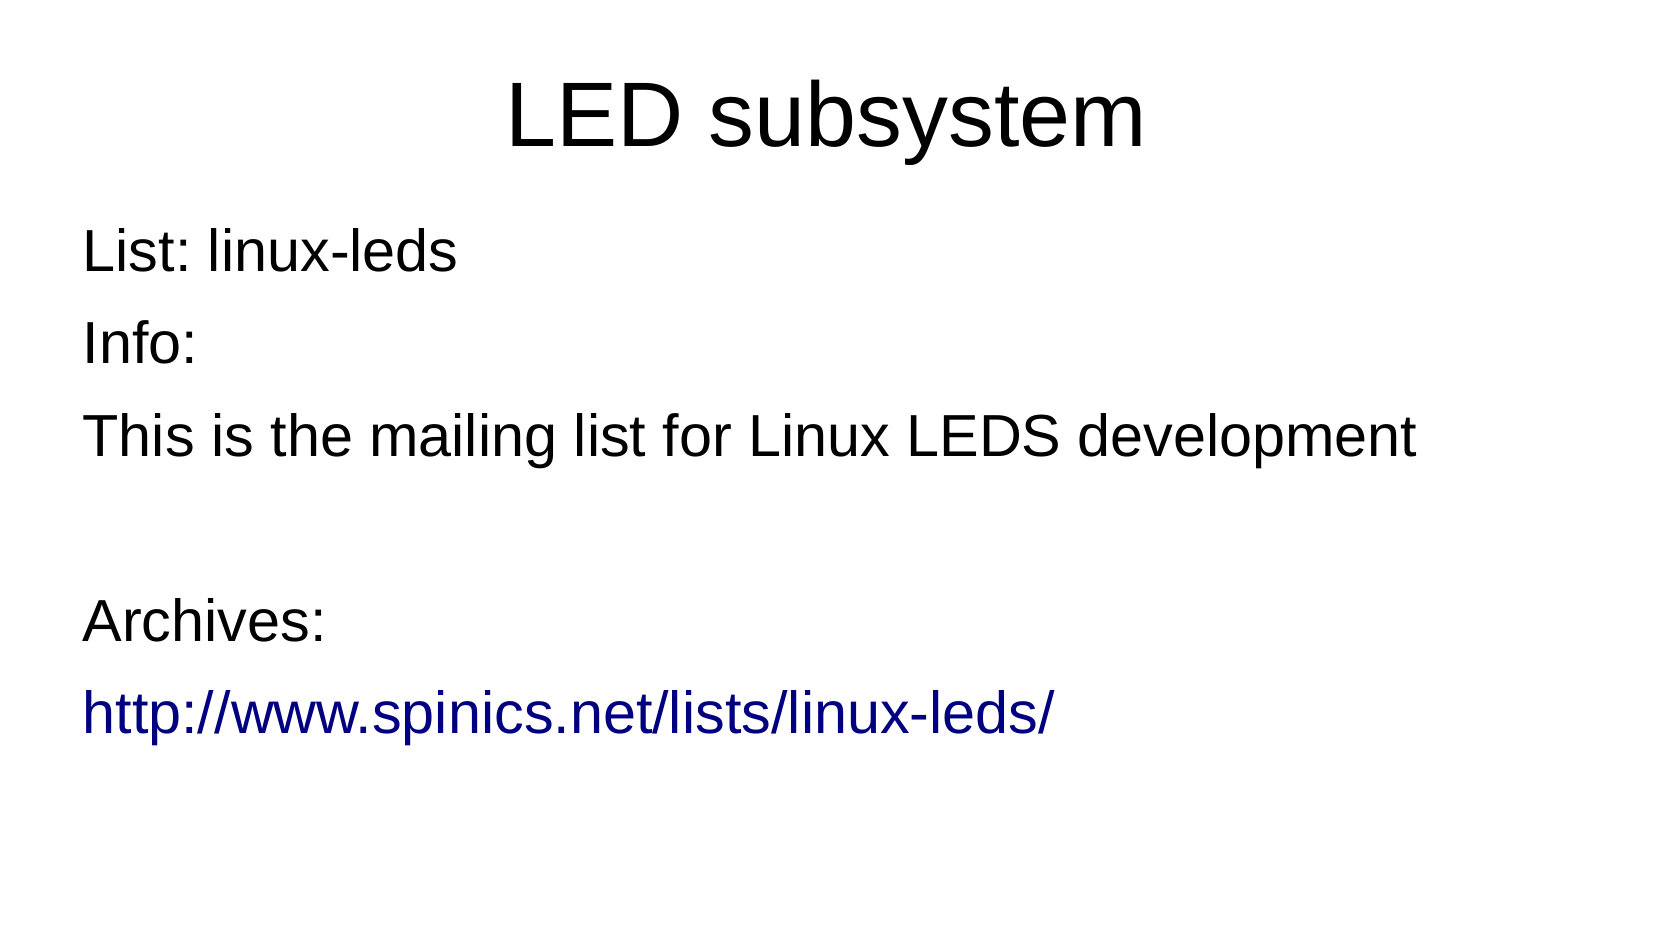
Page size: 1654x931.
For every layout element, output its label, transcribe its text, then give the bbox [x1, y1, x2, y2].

list List: linux-leds Info: This is the mailing list for Linux LEDS development Archives: http://www.spinics.net/lists/linux-leds/ [82, 217, 1571, 758]
title LED subsystem [82, 37, 1571, 193]
